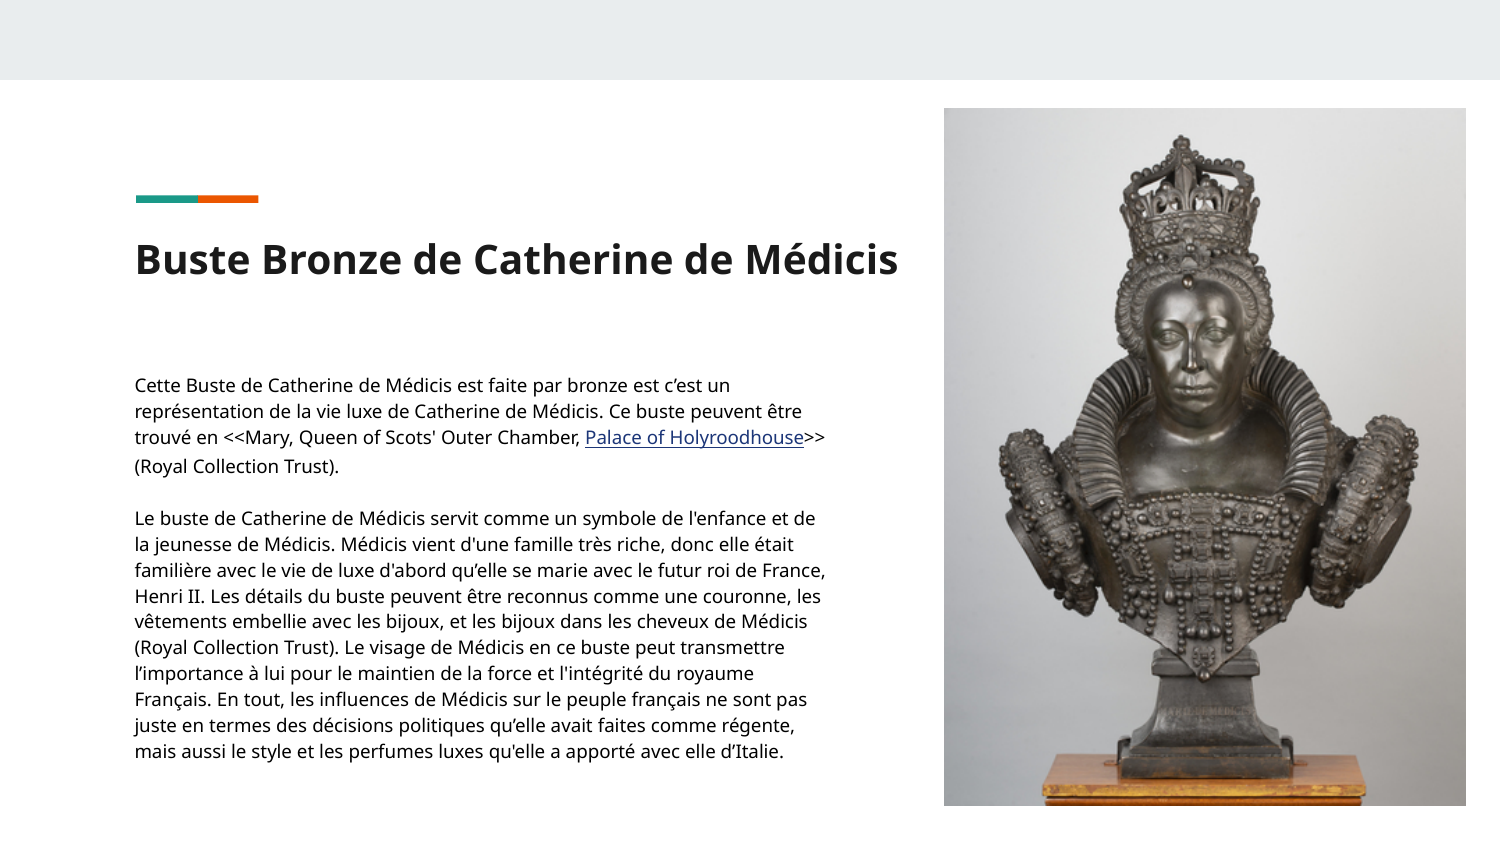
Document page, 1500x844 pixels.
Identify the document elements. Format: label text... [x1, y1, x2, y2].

list Cette Buste de Catherine de Médicis est faite par bronze est c’est un représentation de la vie luxe de Catherine de Médicis. Ce buste peuvent être trouvé en <<Mary, Queen of Scots' Outer Chamber, Palace of Holyroodhouse>> (Royal Collection Trust). Le buste de Catherine de Médicis servit comme un symbole de l'enfance et de la jeunesse de Médicis. Médicis vient d'une famille très riche, donc elle était familière avec le vie de luxe d'abord qu’elle se marie avec le futur roi de France, Henri II. Les détails du buste peuvent être reconnus comme une couronne, les vêtements embellie avec les bijoux, et les bijoux dans les cheveux de Médicis (Royal Collection Trust). Le visage de Médicis en ce buste peut transmettre l’importance à lui pour le maintien de la force et l'intégrité du royaume Français. En tout, les influences de Médicis sur le peuple français ne sont pas juste en termes des décisions politiques qu’elle avait faites comme régente, mais aussi le style et les perfumes luxes qu'elle a apporté avec elle d’Italie. [119, 355, 844, 789]
picture [944, 108, 1466, 806]
title Buste Bronze de Catherine de Médicis [119, 216, 919, 305]
